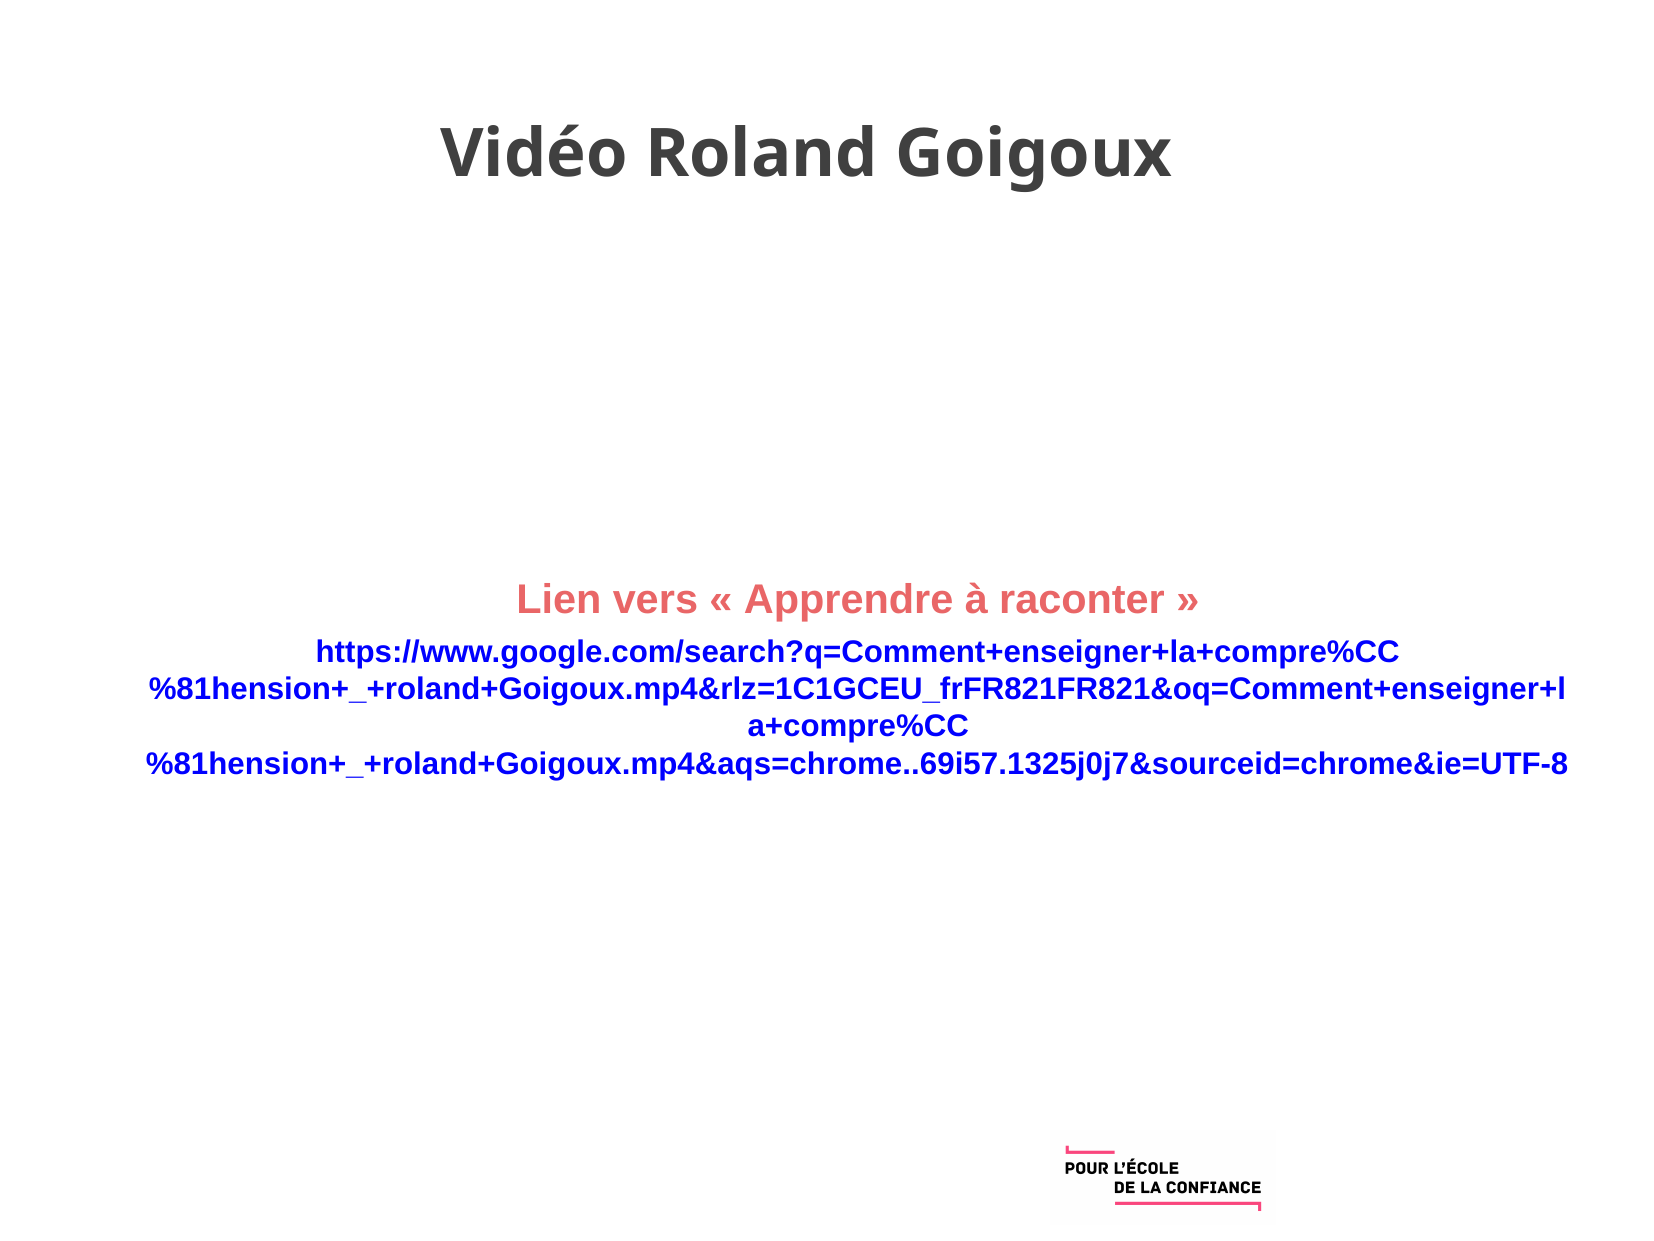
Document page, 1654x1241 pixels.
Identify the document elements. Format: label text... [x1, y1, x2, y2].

subtitle Lien vers « Apprendre à raconter » https://www.google.com/search?q=Comment+enseigner+la+compre%CC%81hension+_+roland+Goigoux.mp4&rlz=1C1GCEU_frFR821FR821&oq=Comment+enseigner+la+compre%CC%81hension+_+roland+Goigoux.mp4&aqs=chrome..69i57.1325j0j7&sourceid=chrome&ie=UTF-8 [145, 266, 1571, 1086]
title Vidéo Roland Goigoux [145, 32, 1571, 266]
picture [1049, 1130, 1279, 1227]
